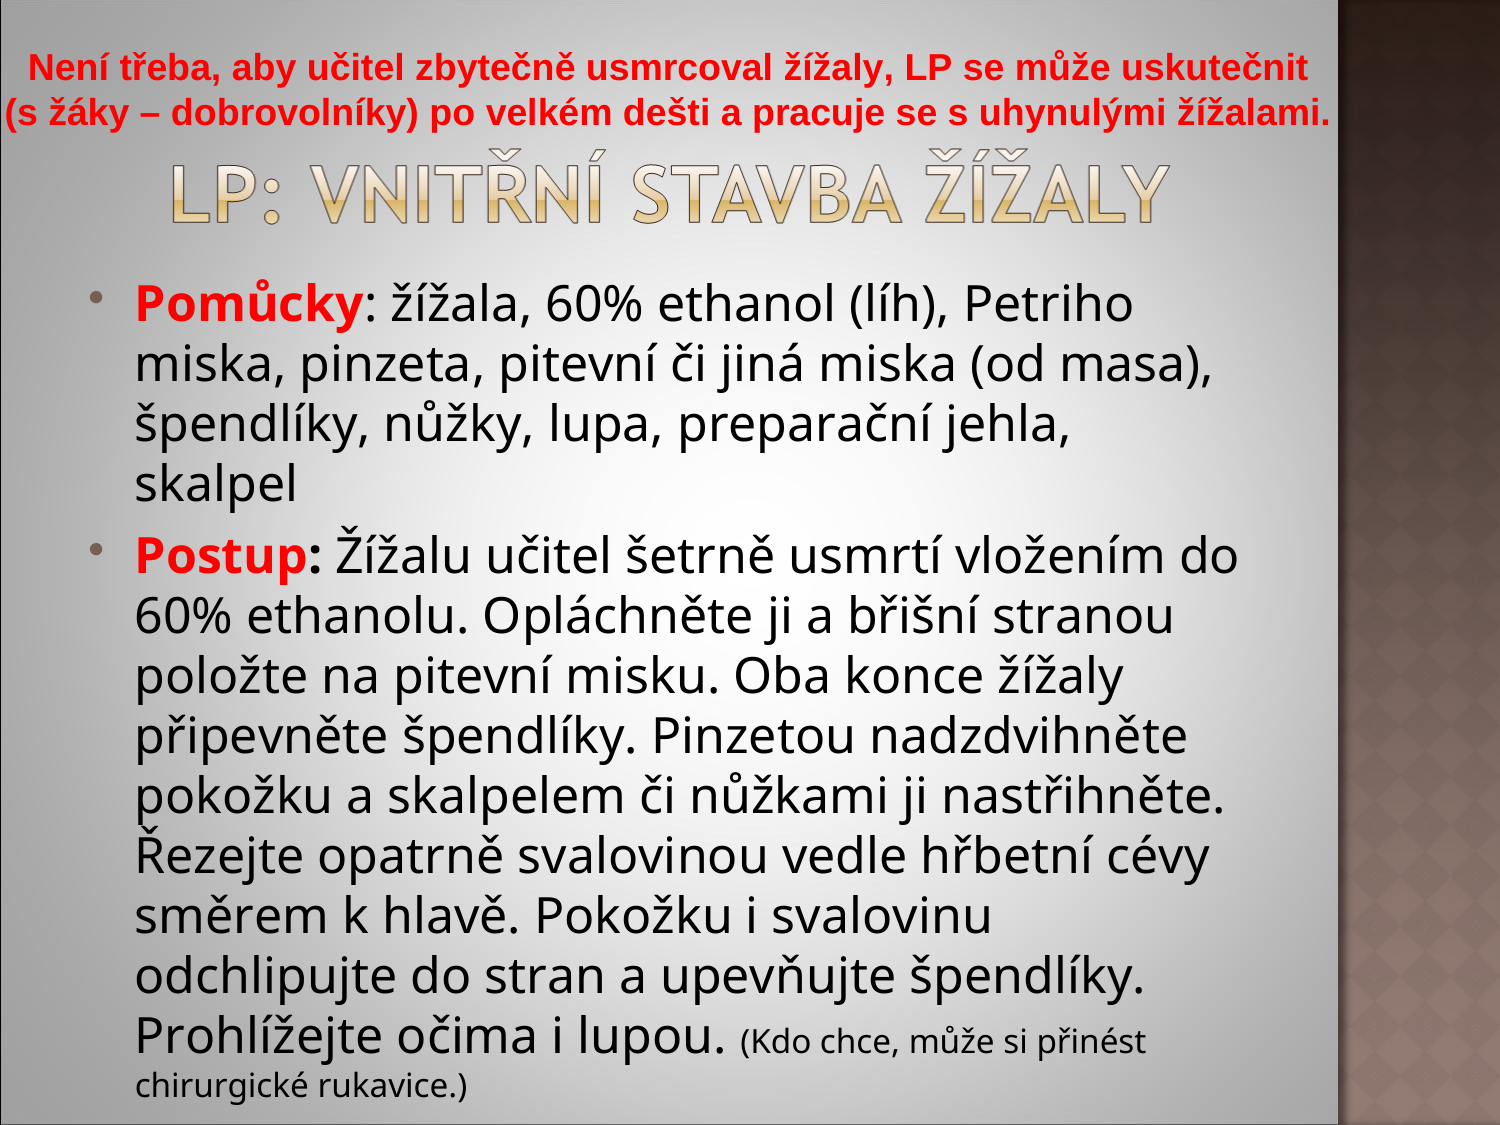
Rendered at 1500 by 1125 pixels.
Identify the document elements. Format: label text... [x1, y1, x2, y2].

picture [0, 0, 1500, 1125]
text_box Není třeba, aby učitel zbytečně usmrcoval žížaly, LP se může uskutečnit (s žáky – dobrovolníky) po velkém dešti a pracuje se s uhynulými žížalami. [0, 35, 1407, 186]
text_box [73, 186, 1265, 241]
list Pomůcky: žížala, 60% ethanol (líh), Petriho miska, pinzeta, pitevní či jiná miska (od masa), špendlíky, nůžky, lupa, preparační jehla, skalpel Postup: Žížalu učitel šetrně usmrtí vložením do 60% ethanolu. Opláchněte ji a břišní stranou položte na pitevní misku. Oba konce žížaly připevněte špendlíky. Pinzetou nadzdvihněte pokožku a skalpelem či nůžkami ji nastřihněte. Řezejte opatrně svalovinou vedle hřbetní cévy směrem k hlavě. Pokožku i svalovinu odchlipujte do stran a upevňujte špendlíky. Prohlížejte očima i lupou. (Kdo chce, může si přinést chirurgické rukavice.) Proveďte nákres s popisem. [75, 263, 1263, 1125]
